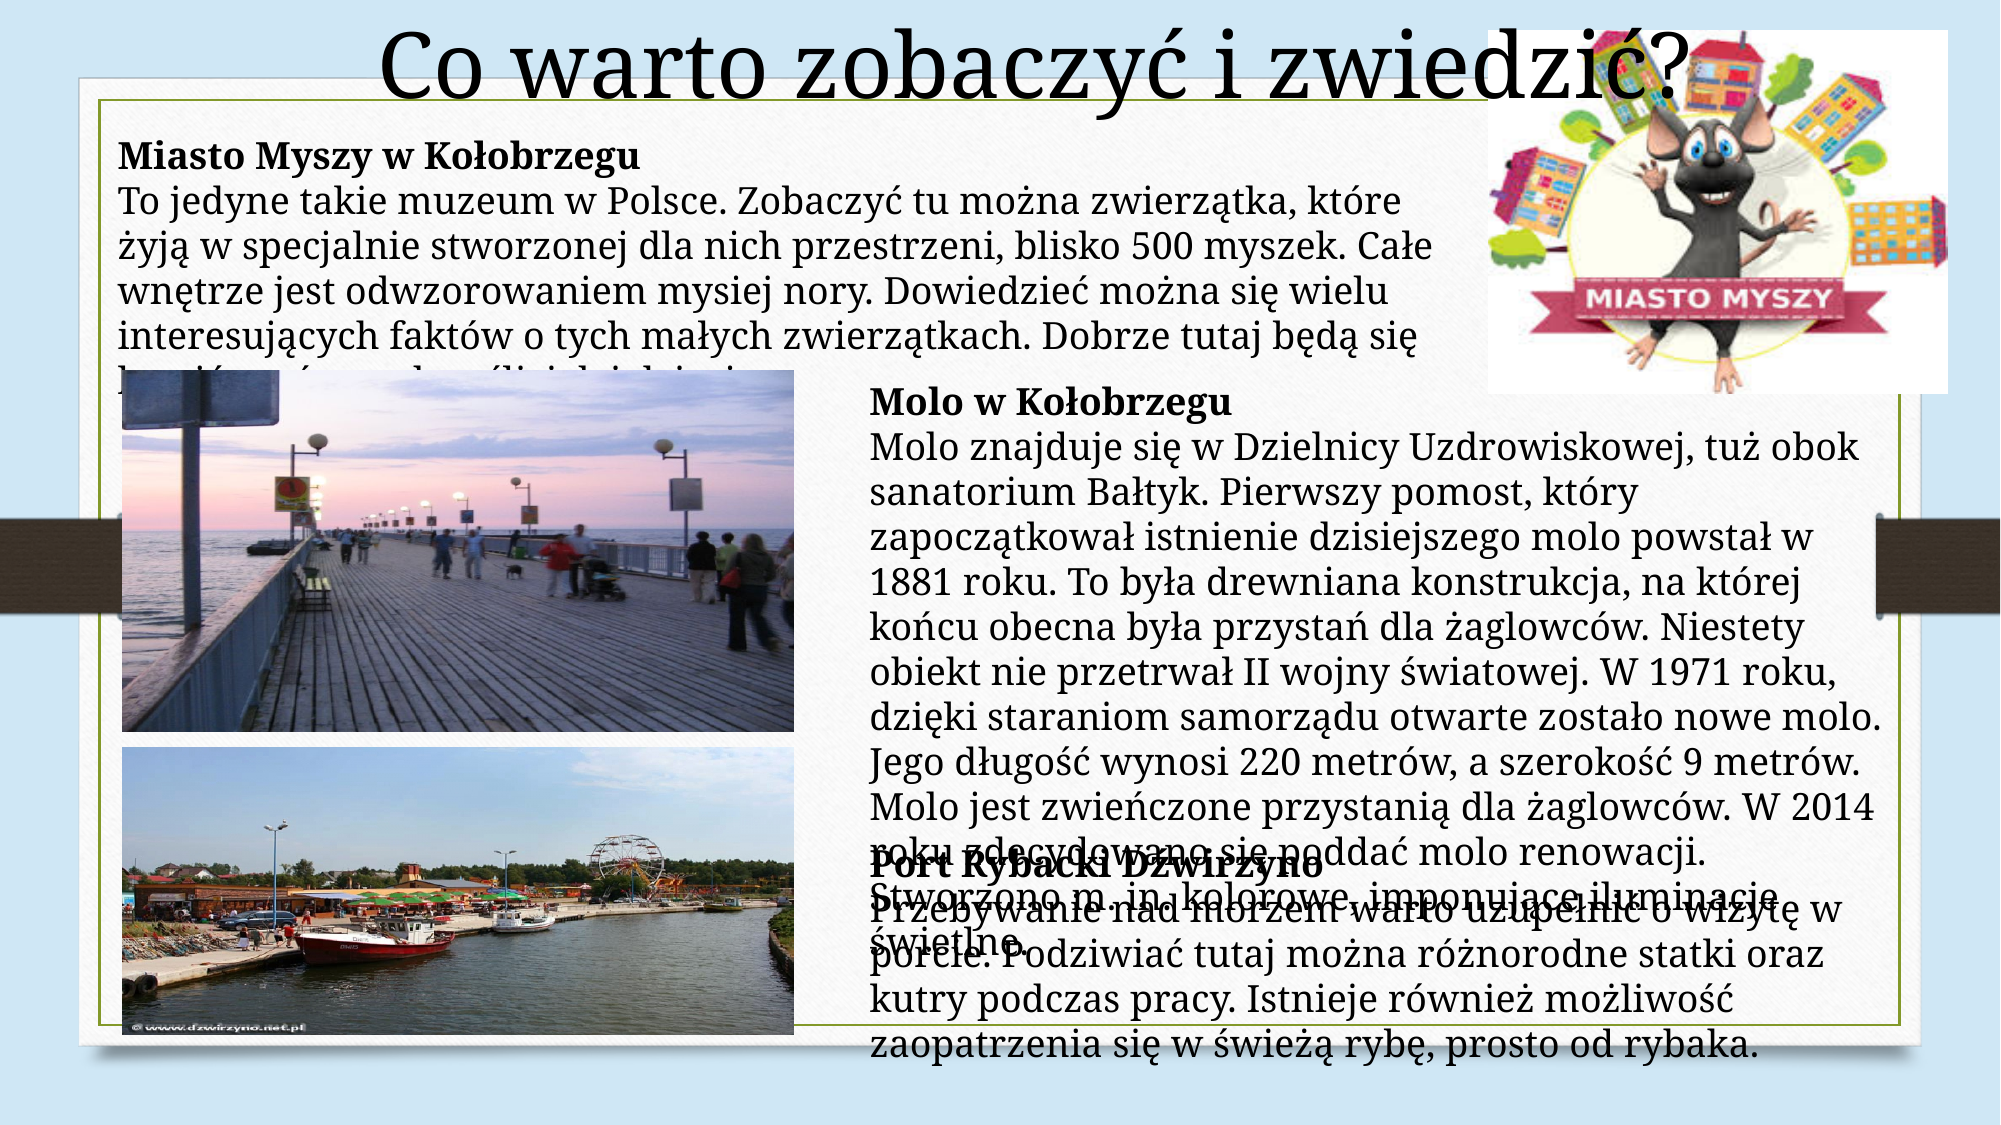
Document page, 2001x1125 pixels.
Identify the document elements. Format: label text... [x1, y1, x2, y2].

text_box Miasto Myszy w Kołobrzegu To jedyne takie muzeum w Polsce. Zobaczyć tu można zwierzątka, które żyją w specjalnie stworzonej dla nich przestrzeni, blisko 500 myszek. Całe wnętrze jest odwzorowaniem mysiej nory. Dowiedzieć można się wielu interesujących faktów o tych małych zwierzątkach. Dobrze tutaj będą się bawić zarówno dorośli, jak i dzieci. [102, 124, 1459, 455]
text_box Co warto zobaczyć i zwiedzić? [171, 0, 1899, 125]
picture [0, 0, 2001, 1125]
text_box Molo w Kołobrzegu Molo znajduje się w Dzielnicy Uzdrowiskowej, tuż obok sanatorium Bałtyk. Pierwszy pomost, który zapoczątkował istnienie dzisiejszego molo powstał w 1881 roku. To była drewniana konstrukcja, na której końcu obecna była przystań dla żaglowców. Niestety obiekt nie przetrwał II wojny światowej. W 1971 roku, dzięki staraniom samorządu otwarte zostało nowe molo. Jego długość wynosi 220 metrów, a szerokość 9 metrów. Molo jest zwieńczone przystanią dla żaglowców. W 2014 roku zdecydowano się poddać molo renowacji. Stworzono m. in. kolorowe, imponujące iluminacje świetlne. [854, 370, 1899, 832]
text_box Port Rybacki Dźwirzyno Przebywanie nad morzem warto uzupełnić o wizytę w porcie. Podziwiać tutaj można różnorodne statki oraz kutry podczas pracy. Istnieje również możliwość zaopatrzenia się w świeżą rybę, prosto od rybaka. [854, 832, 1948, 1118]
